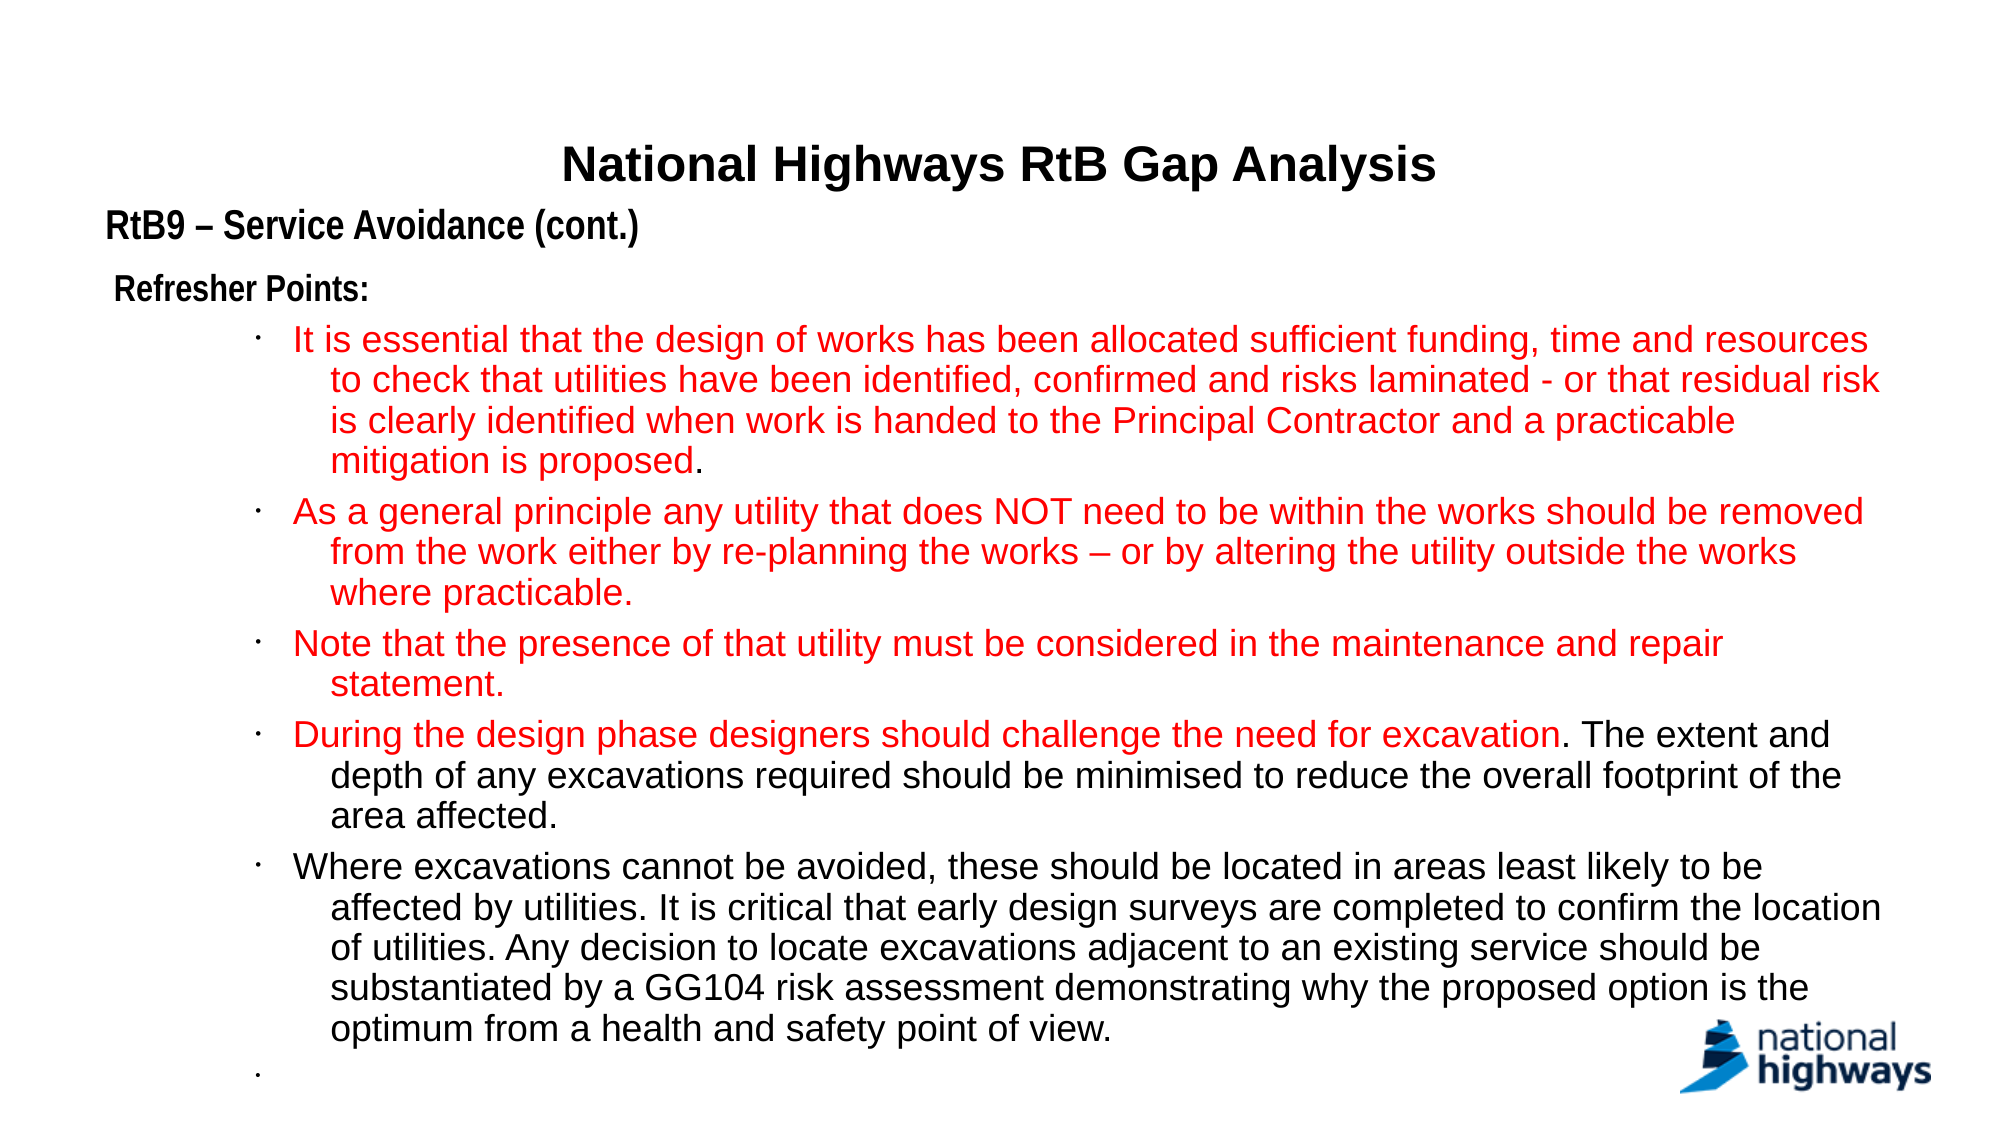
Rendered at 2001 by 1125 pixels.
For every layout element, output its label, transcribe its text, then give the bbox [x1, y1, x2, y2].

list RtB9 – Service Avoidance (cont.) Refresher Points: It is essential that the design of works has been allocated sufficient funding, time and resources to check that utilities have been identified, confirmed and risks laminated - or that residual risk is clearly identified when work is handed to the Principal Contractor and a practicable mitigation is proposed. As a general principle any utility that does NOT need to be within the works should be removed from the work either by re-planning the works – or by altering the utility outside the works where practicable. Note that the presence of that utility must be considered in the maintenance and repair statement. During the design phase designers should challenge the need for excavation. The extent and depth of any excavations required should be minimised to reduce the overall footprint of the area affected. Where excavations cannot be avoided, these should be located in areas least likely to be affected by utilities. It is critical that early design surveys are completed to confirm the location of utilities. Any decision to locate excavations adjacent to an existing service should be substantiated by a GG104 risk assessment demonstrating why the proposed option is the optimum from a health and safety point of view. [90, 195, 1910, 1075]
title National Highways RtB Gap Analysis [88, 113, 1911, 218]
